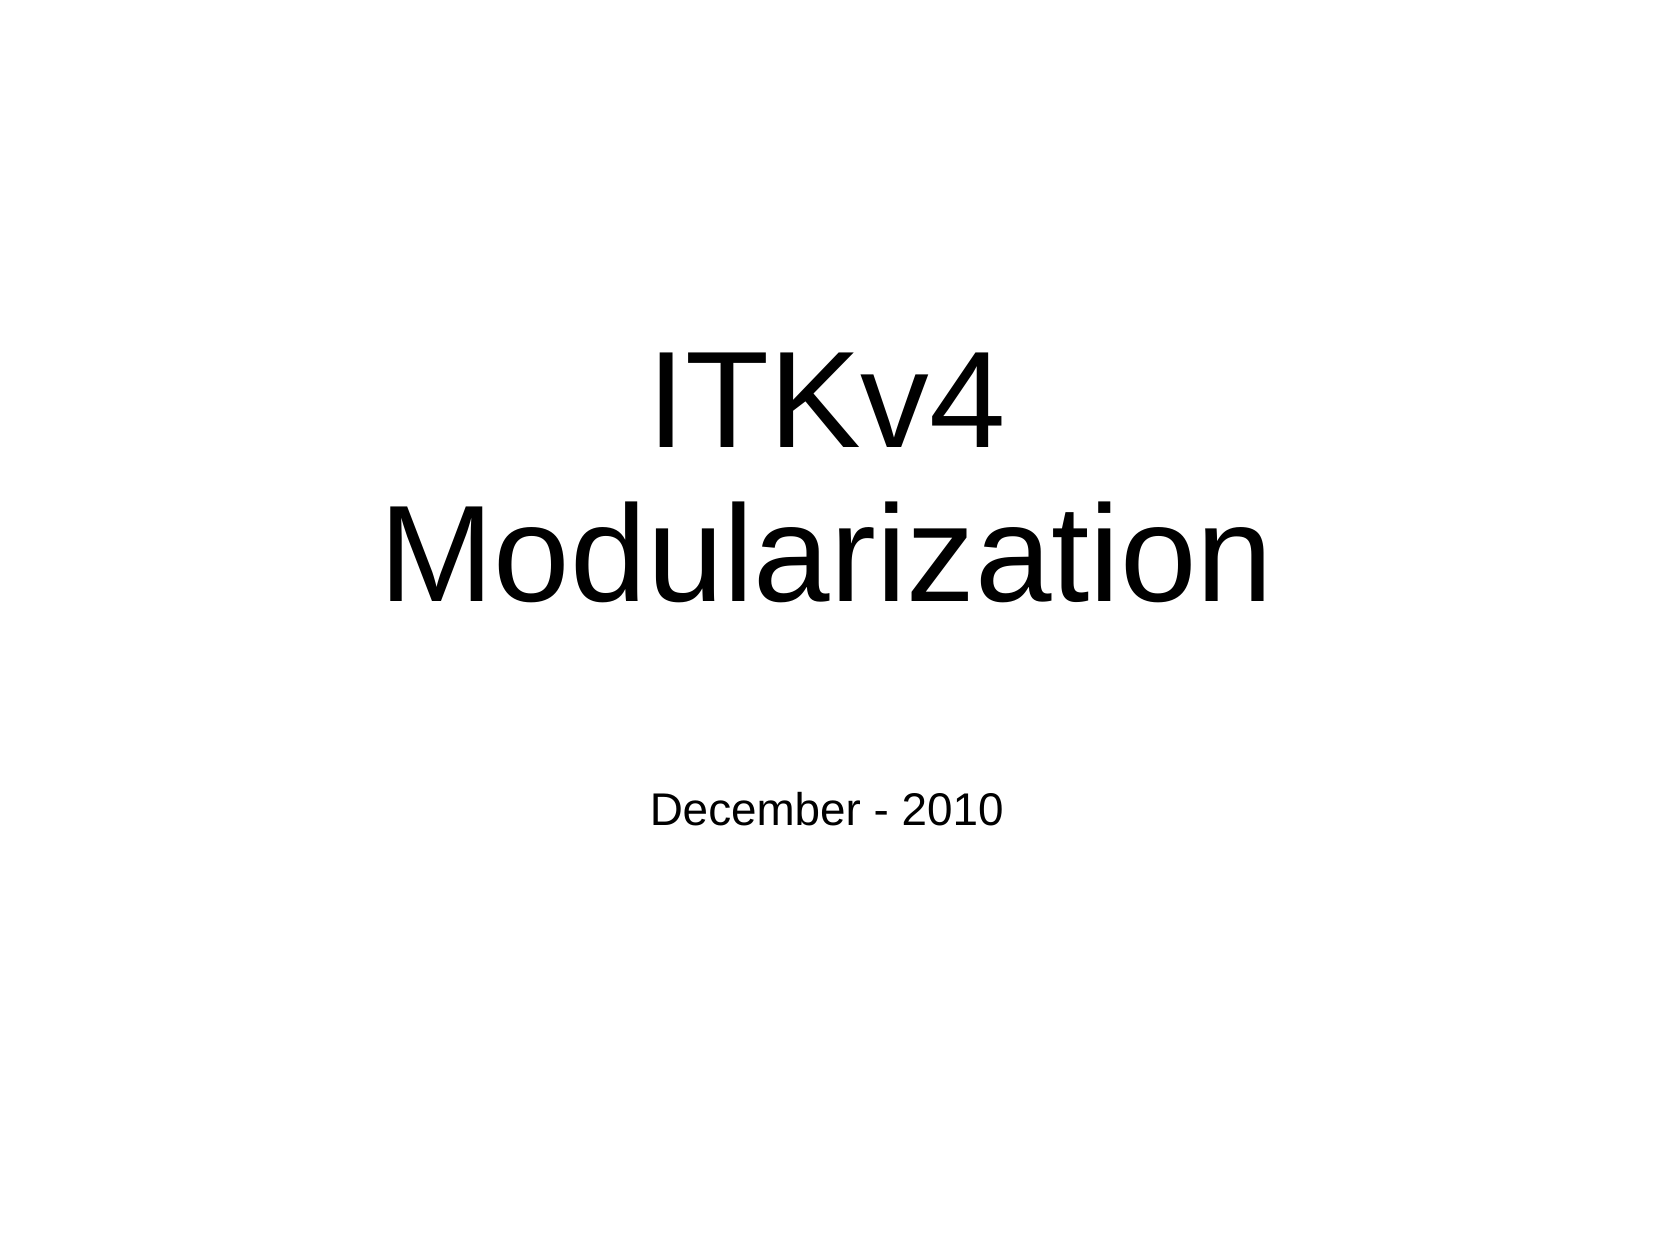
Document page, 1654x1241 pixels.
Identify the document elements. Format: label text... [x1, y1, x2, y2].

subtitle ITKv4 Modularization December - 2010 [82, 56, 1571, 1102]
